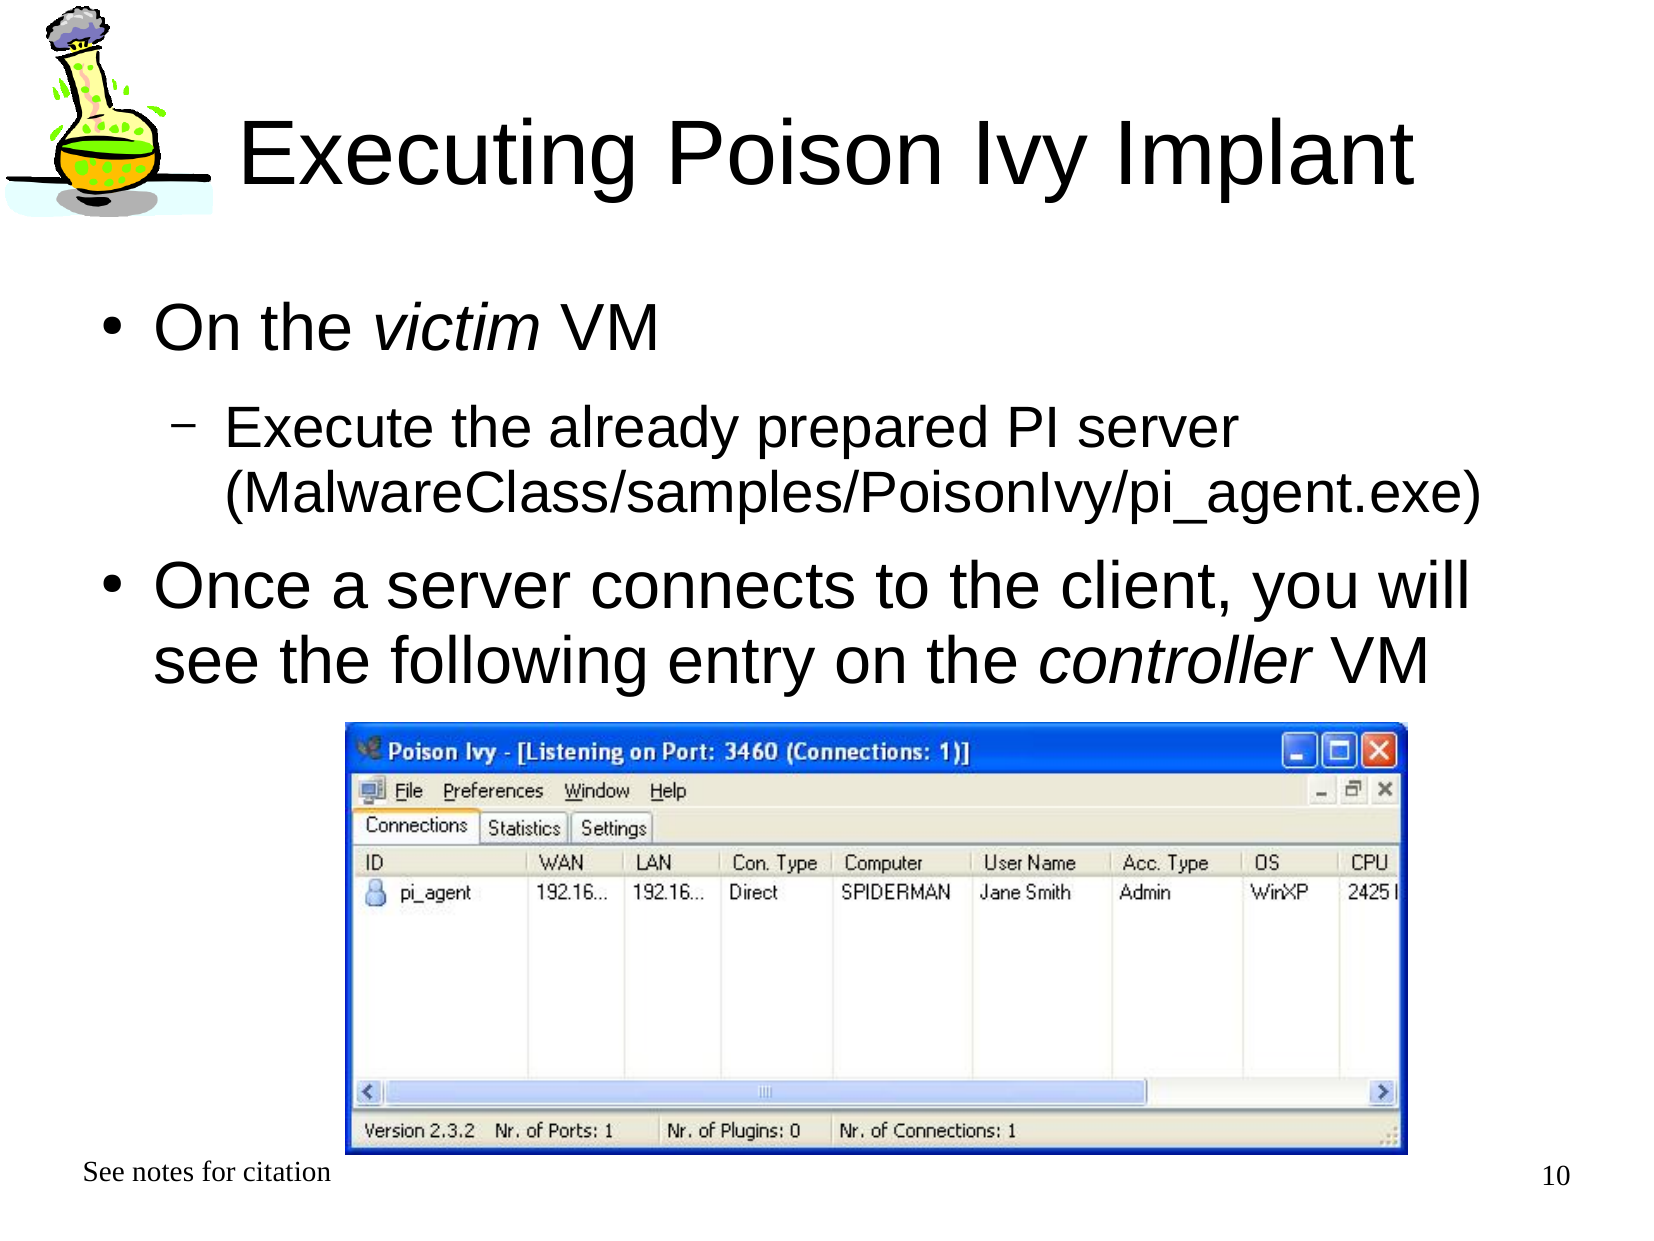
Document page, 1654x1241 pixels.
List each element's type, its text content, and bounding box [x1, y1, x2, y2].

list On the victim VM Execute the already prepared PI server (MalwareClass/samples/PoisonIvy/pi_agent.exe) Once a server connects to the client, you will see the following entry on the controller VM [82, 290, 1576, 1126]
title Executing Poison Ivy Implant [82, 49, 1571, 257]
picture [345, 722, 1408, 1156]
picture [5, 6, 213, 217]
